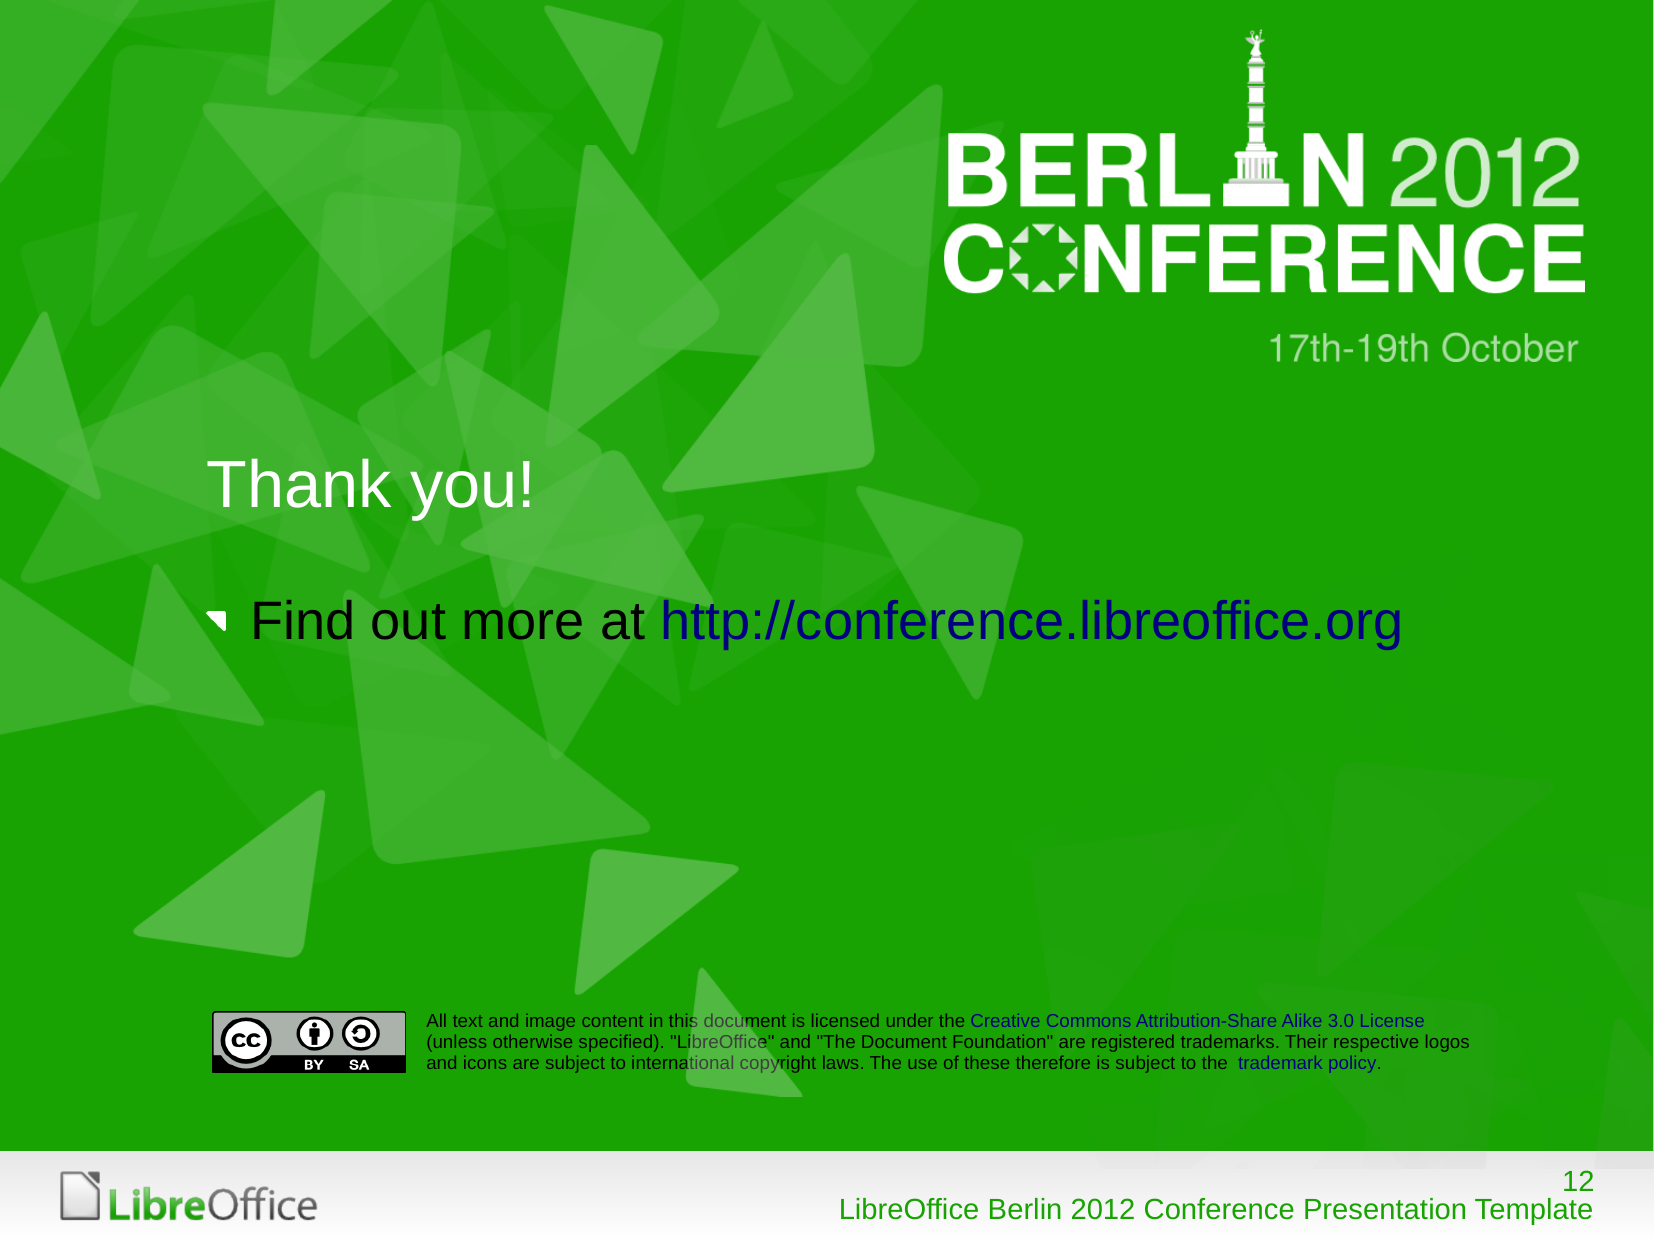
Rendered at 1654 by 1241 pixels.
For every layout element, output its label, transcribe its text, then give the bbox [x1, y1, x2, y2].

picture [41, 1152, 337, 1240]
picture [0, 0, 1654, 1169]
list Find out more at http://conference.libreoffice.org [206, 590, 1477, 945]
title Thank you! [206, 395, 1477, 573]
